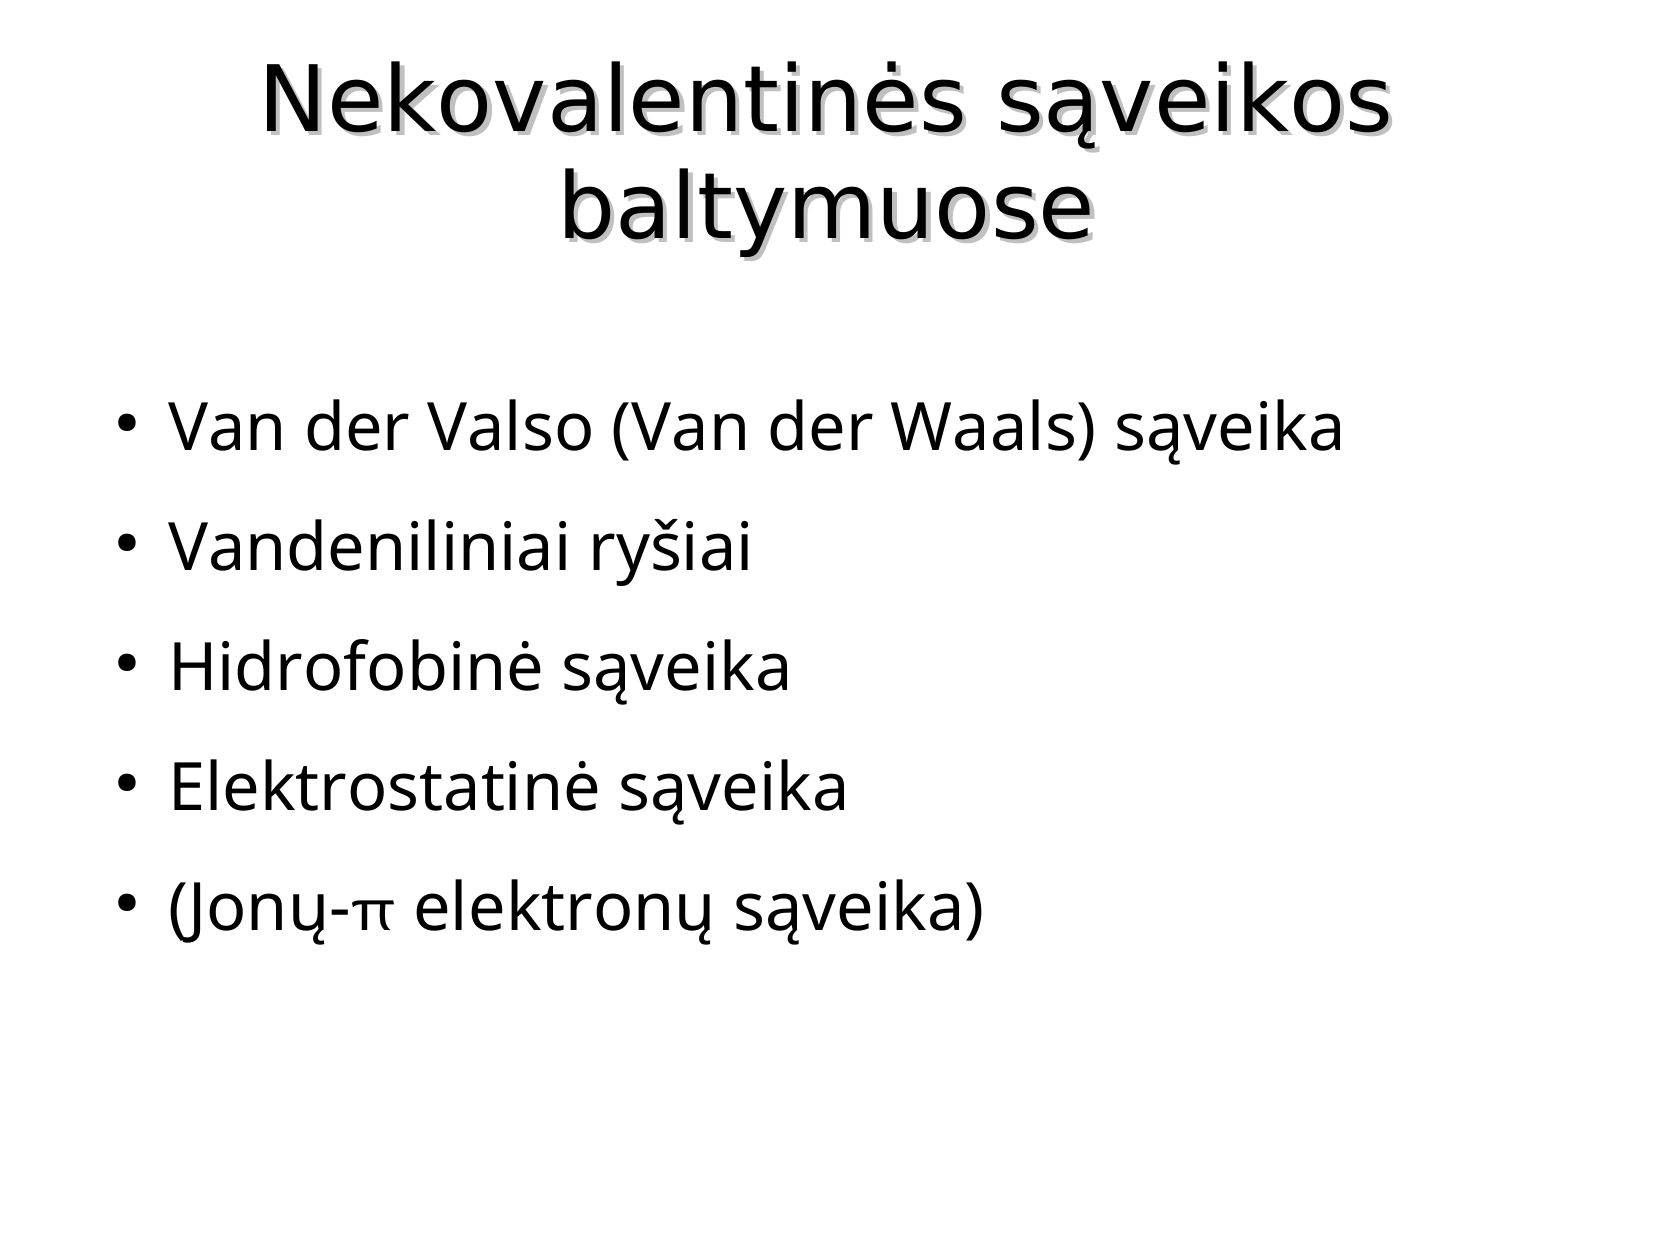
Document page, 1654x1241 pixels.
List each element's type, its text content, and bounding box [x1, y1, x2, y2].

list Van der Valso (Van der Waals) sąveika Vandeniliniai ryšiai Hidrofobinė sąveika Elektrostatinė sąveika (Jonų- elektronų sąveika) [97, 378, 1551, 901]
title Nekovalentinės sąveikos baltymuose [82, 45, 1571, 261]
